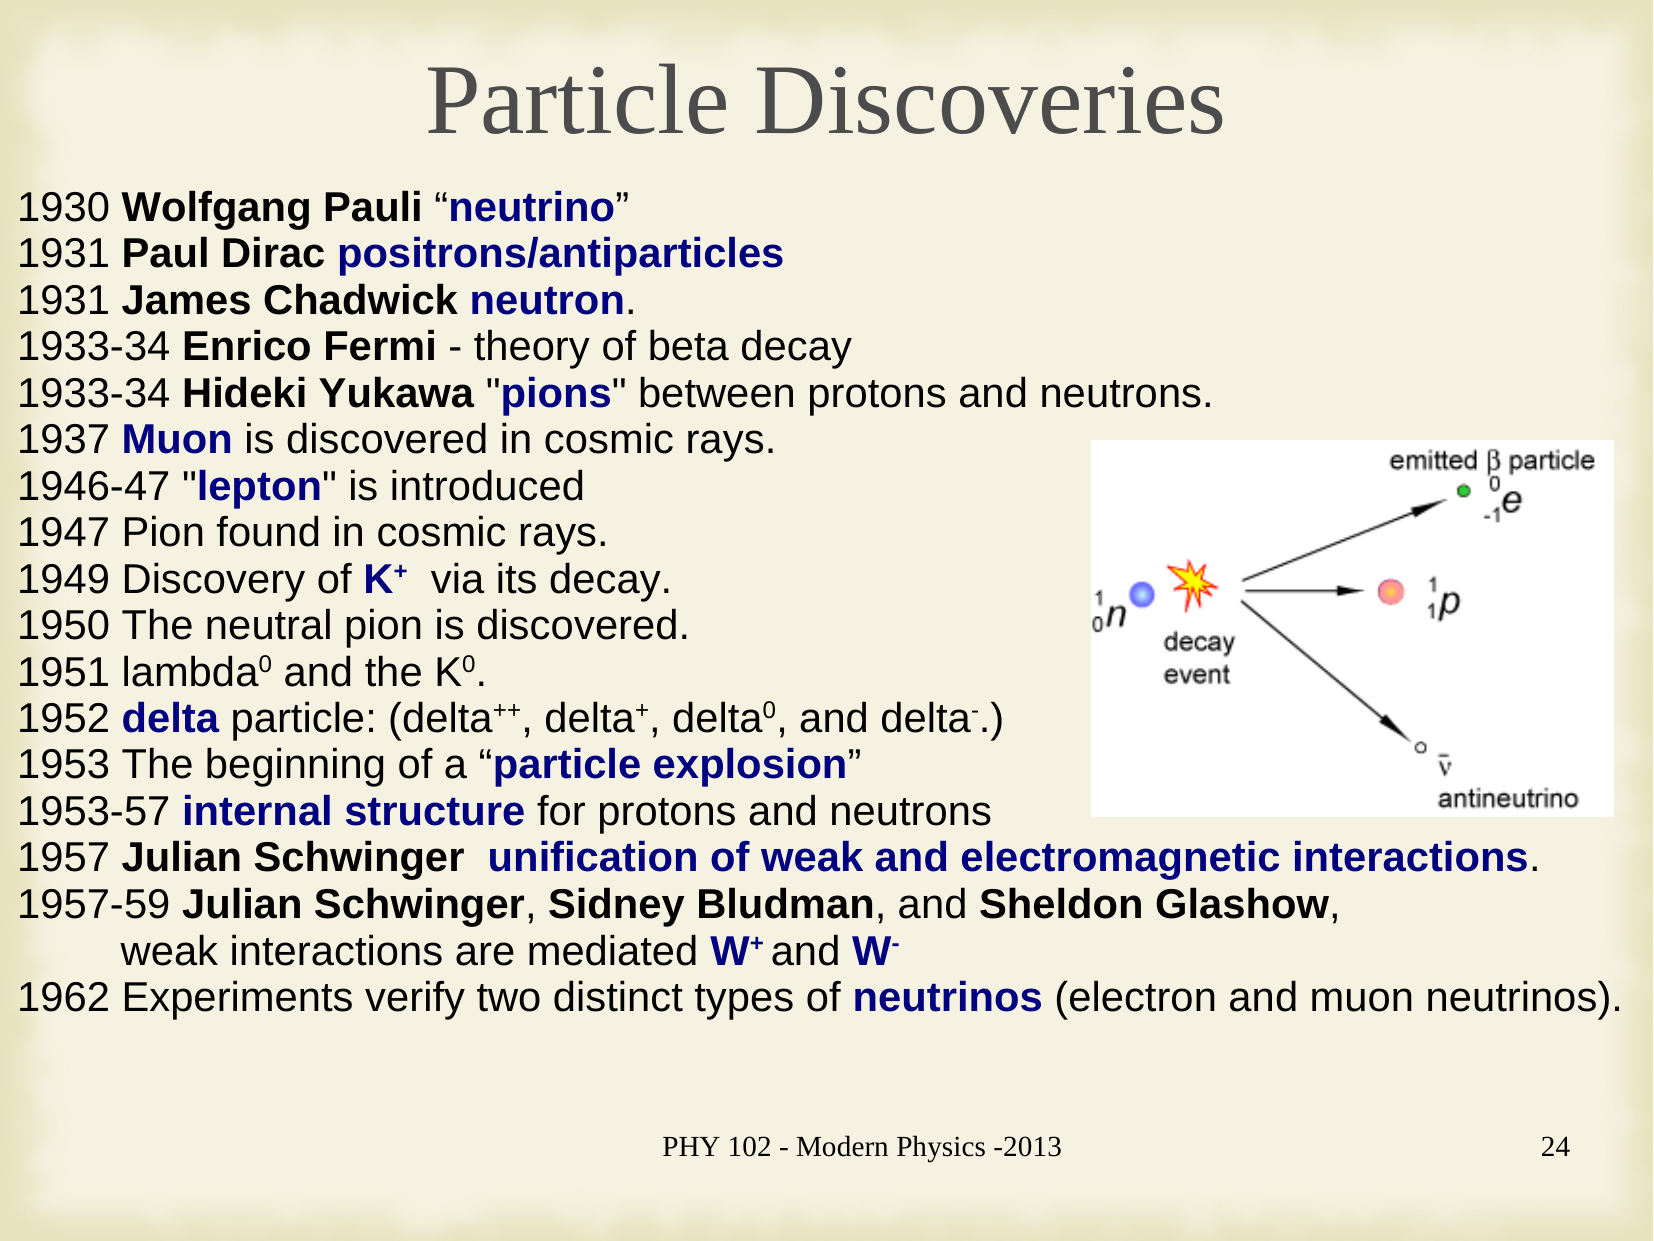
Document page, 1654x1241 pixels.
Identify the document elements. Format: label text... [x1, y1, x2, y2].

picture [0, 0, 1653, 1241]
text_box 1930 Wolfgang Pauli “neutrino” 1931 Paul Dirac positrons/antiparticles 1931 James Chadwick neutron. 1933-34 Enrico Fermi - theory of beta decay 1933-34 Hideki Yukawa "pions" between protons and neutrons. 1937 Muon is discovered in cosmic rays. 1946-47 "lepton" is introduced 1947 Pion found in cosmic rays. 1949 Discovery of K+ via its decay. 1950 The neutral pion is discovered. 1951 lambda0 and the K0. 1952 delta particle: (delta++, delta+, delta0, and delta-.) 1953 The beginning of a “particle explosion” 1953-57 internal structure for protons and neutrons 1957 Julian Schwinger unification of weak and electromagnetic interactions. 1957-59 Julian Schwinger, Sidney Bludman, and Sheldon Glashow, weak interactions are mediated W+ and W- 1962 Experiments verify two distinct types of neutrinos (electron and muon neutrinos). [2, 176, 1653, 1100]
title Particle Discoveries [82, 3, 1571, 176]
picture [1091, 440, 1614, 818]
